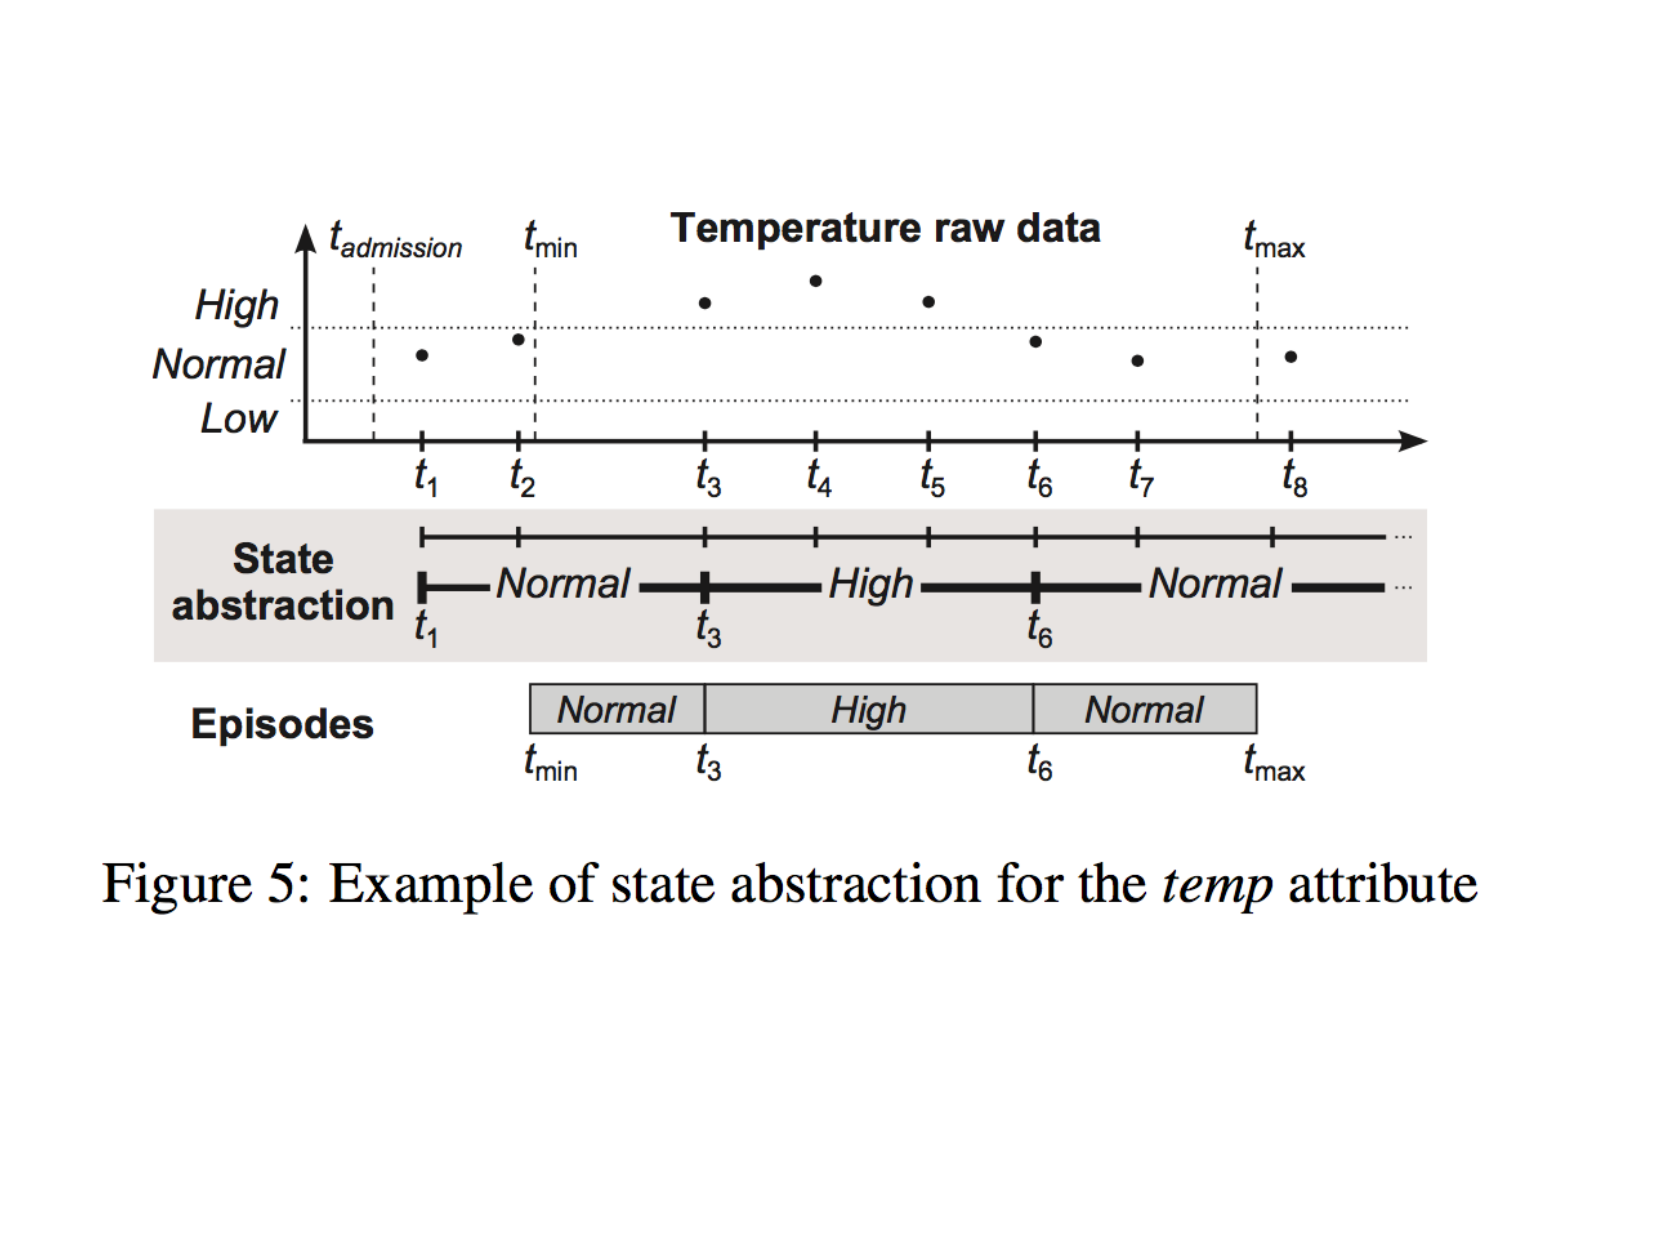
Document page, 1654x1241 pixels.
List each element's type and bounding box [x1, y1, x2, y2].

picture [82, 153, 1520, 973]
